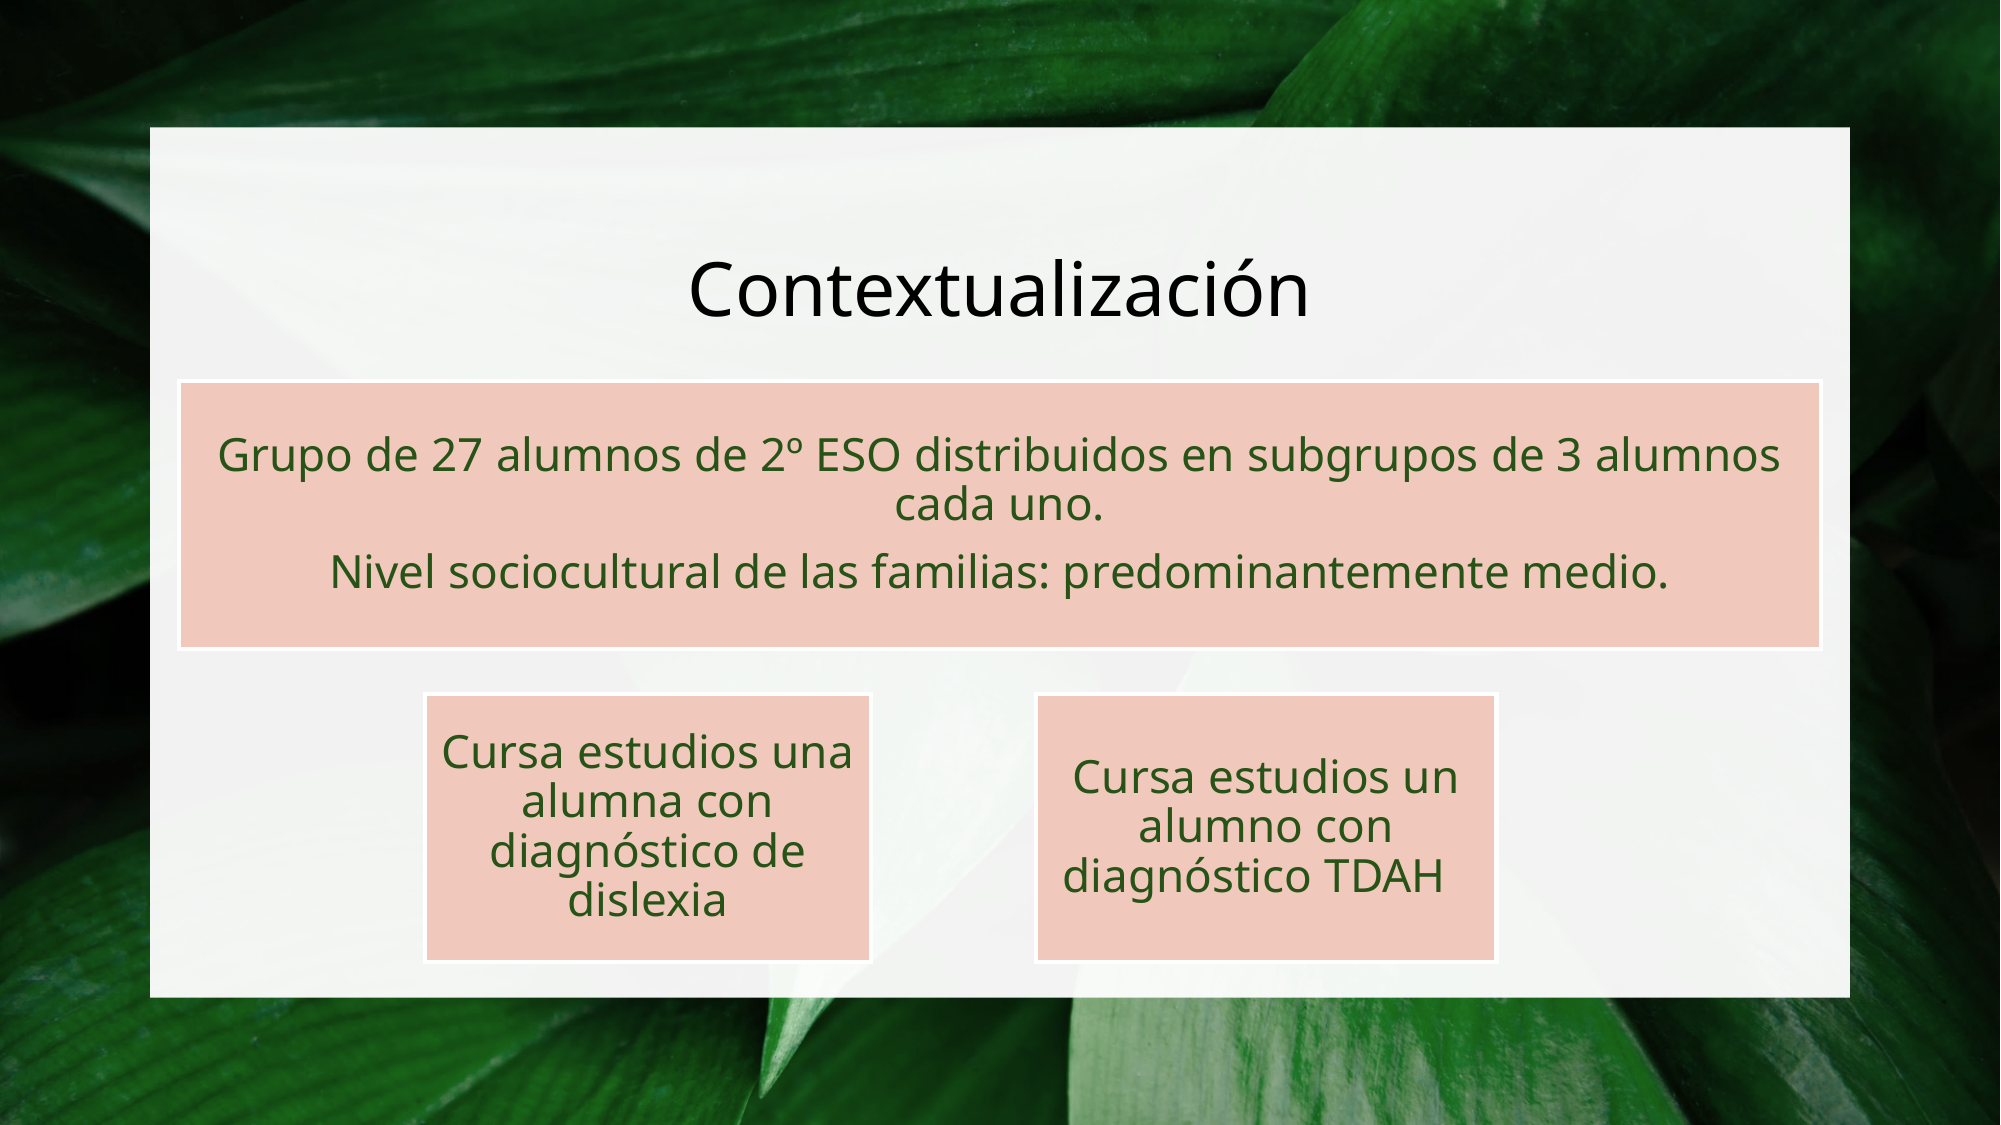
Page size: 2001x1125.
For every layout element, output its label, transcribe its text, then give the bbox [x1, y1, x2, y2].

picture [1648, 773, 1987, 1112]
text_box Cursa estudios un alumno con diagnóstico TDAH [1036, 693, 1497, 962]
text_box Grupo de 27 alumnos de 2º ESO distribuidos en subgrupos de 3 alumnos cada uno. Nivel sociocultural de las familias: predominantemente medio. [179, 381, 1821, 650]
title Contextualización [265, 163, 1735, 340]
text_box Cursa estudios una alumna con diagnóstico de dislexia [424, 693, 872, 962]
